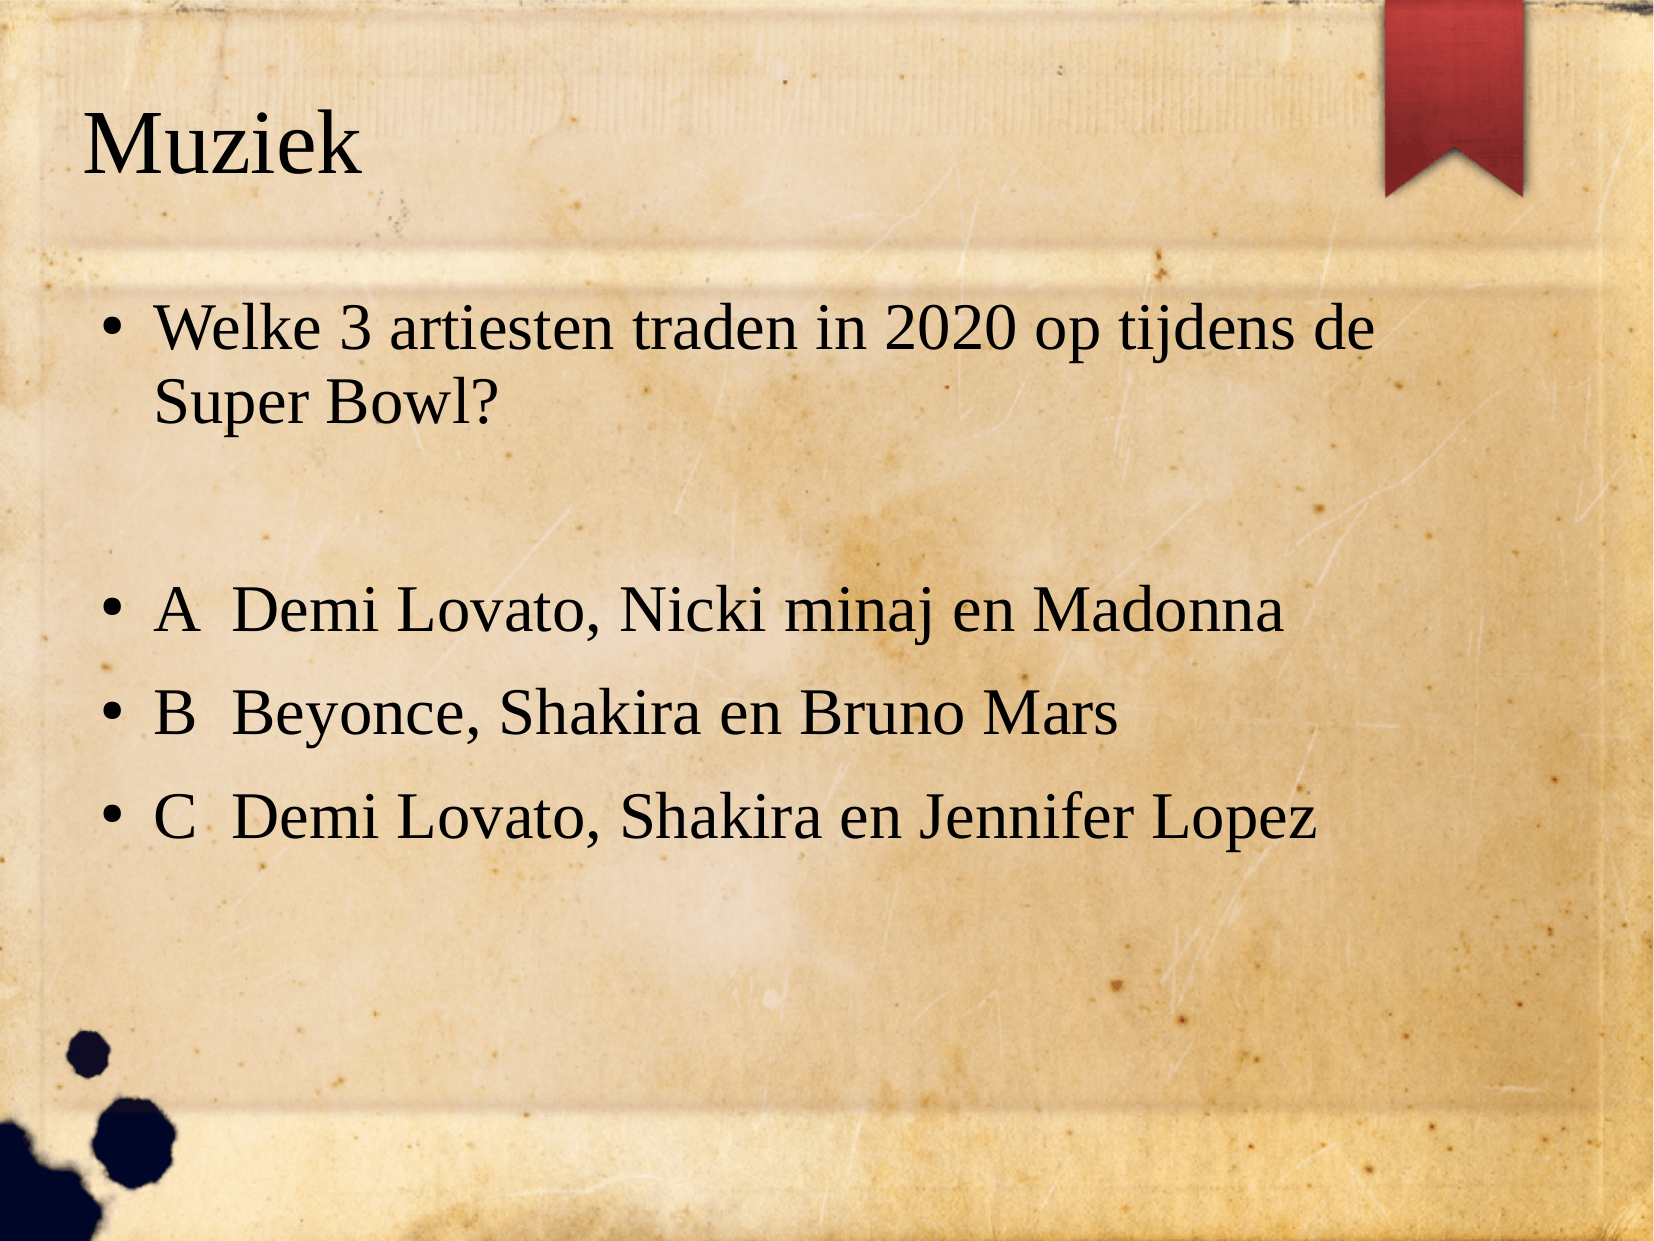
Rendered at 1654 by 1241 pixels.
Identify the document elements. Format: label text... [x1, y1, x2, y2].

title Muziek [82, 49, 1347, 237]
picture [0, 0, 1654, 1241]
list Welke 3 artiesten traden in 2020 op tijdens de Super Bowl? A Demi Lovato, Nicki minaj en Madonna B Beyonce, Shakira en Bruno Mars C Demi Lovato, Shakira en Jennifer Lopez [82, 290, 1538, 1010]
